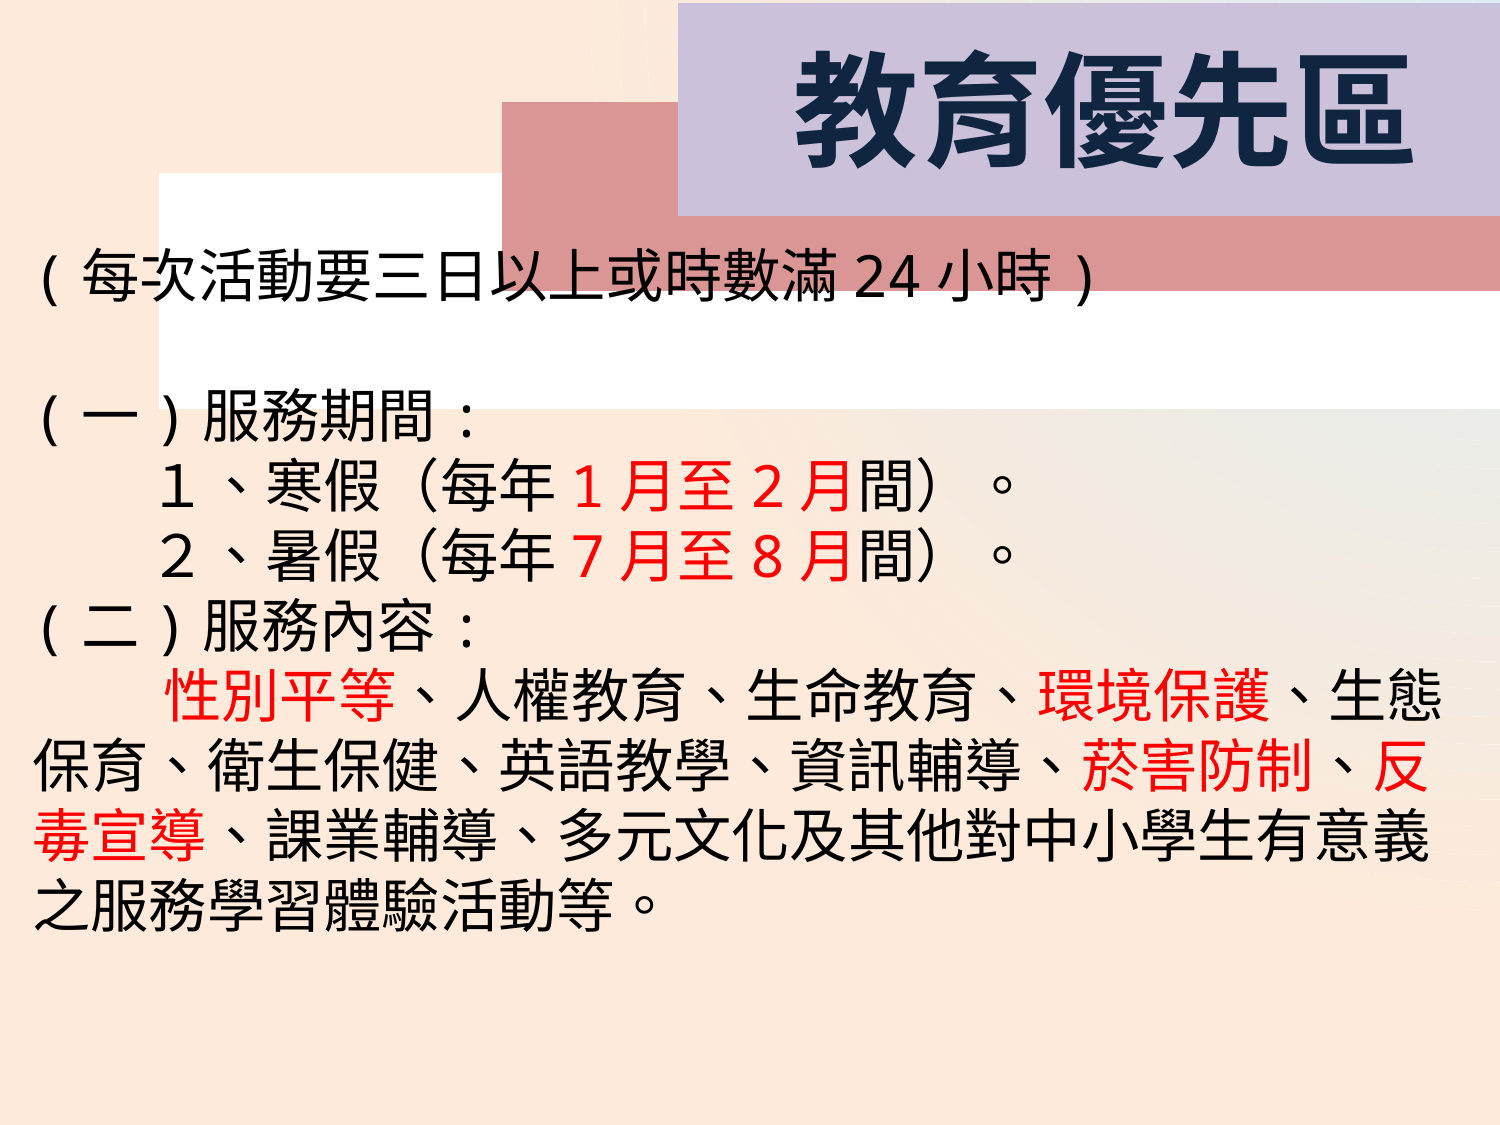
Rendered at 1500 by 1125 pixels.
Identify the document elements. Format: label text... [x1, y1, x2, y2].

title 教育優先區 [738, 19, 1474, 195]
text_box [159, 3, 1500, 232]
text_box (每次活動要三日以上或時數滿24小時) (一)服務期間: １、寒假（每年1月至2月間）。 ２、暑假（每年7月至8月間）。 (二)服務內容: 性別平等、人權教育、生命教育、環境保護、生態保育、衛生保健、英語教學、資訊輔導、菸害防制、反毒宣導、課業輔導、多元文化及其他對中小學生有意義之服務學習體驗活動等。 [18, 232, 1500, 947]
